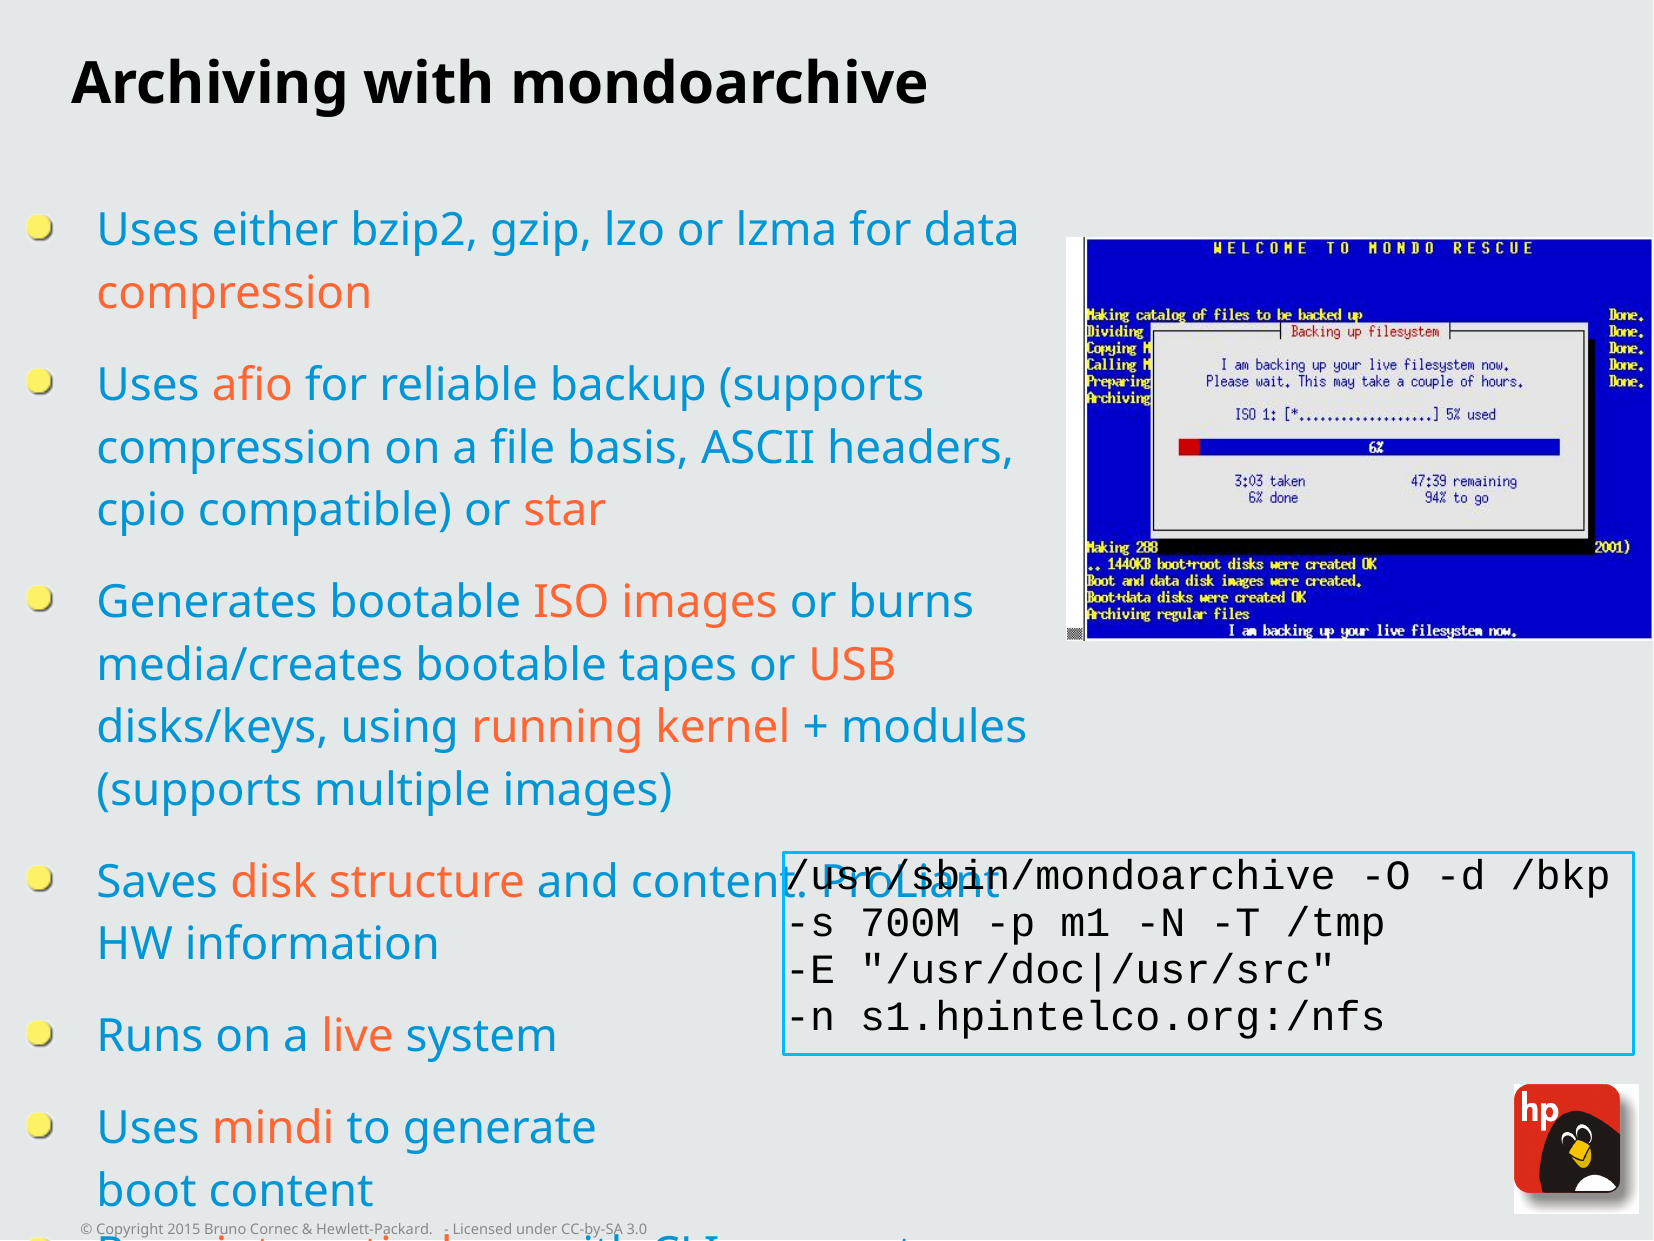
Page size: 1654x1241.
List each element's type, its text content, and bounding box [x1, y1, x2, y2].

picture [25, 1236, 56, 1241]
picture [1514, 1084, 1639, 1214]
picture [1066, 237, 1654, 641]
text_box /usr/sbin/mondoarchive -O -d /bkp -s 700M -p m1 -N -T /tmp -E "/usr/doc|/usr/src" -n s1.hpintelco.org:/nfs [783, 852, 1634, 1055]
title Archiving with mondoarchive [71, 0, 1060, 188]
list Uses either bzip2, gzip, lzo or lzma for data compression Uses afio for reliable backup (supports compression on a file basis, ASCII headers, cpio compatible) or star Generates bootable ISO images or burns media/creates bootable tapes or USB disks/keys, using running kernel + modules (supports multiple images) Saves disk structure and content. ProLiant HW information Runs on a live system Uses mindi to generate boot content Runs interactively or with CLI parameters [13, 196, 1053, 1170]
